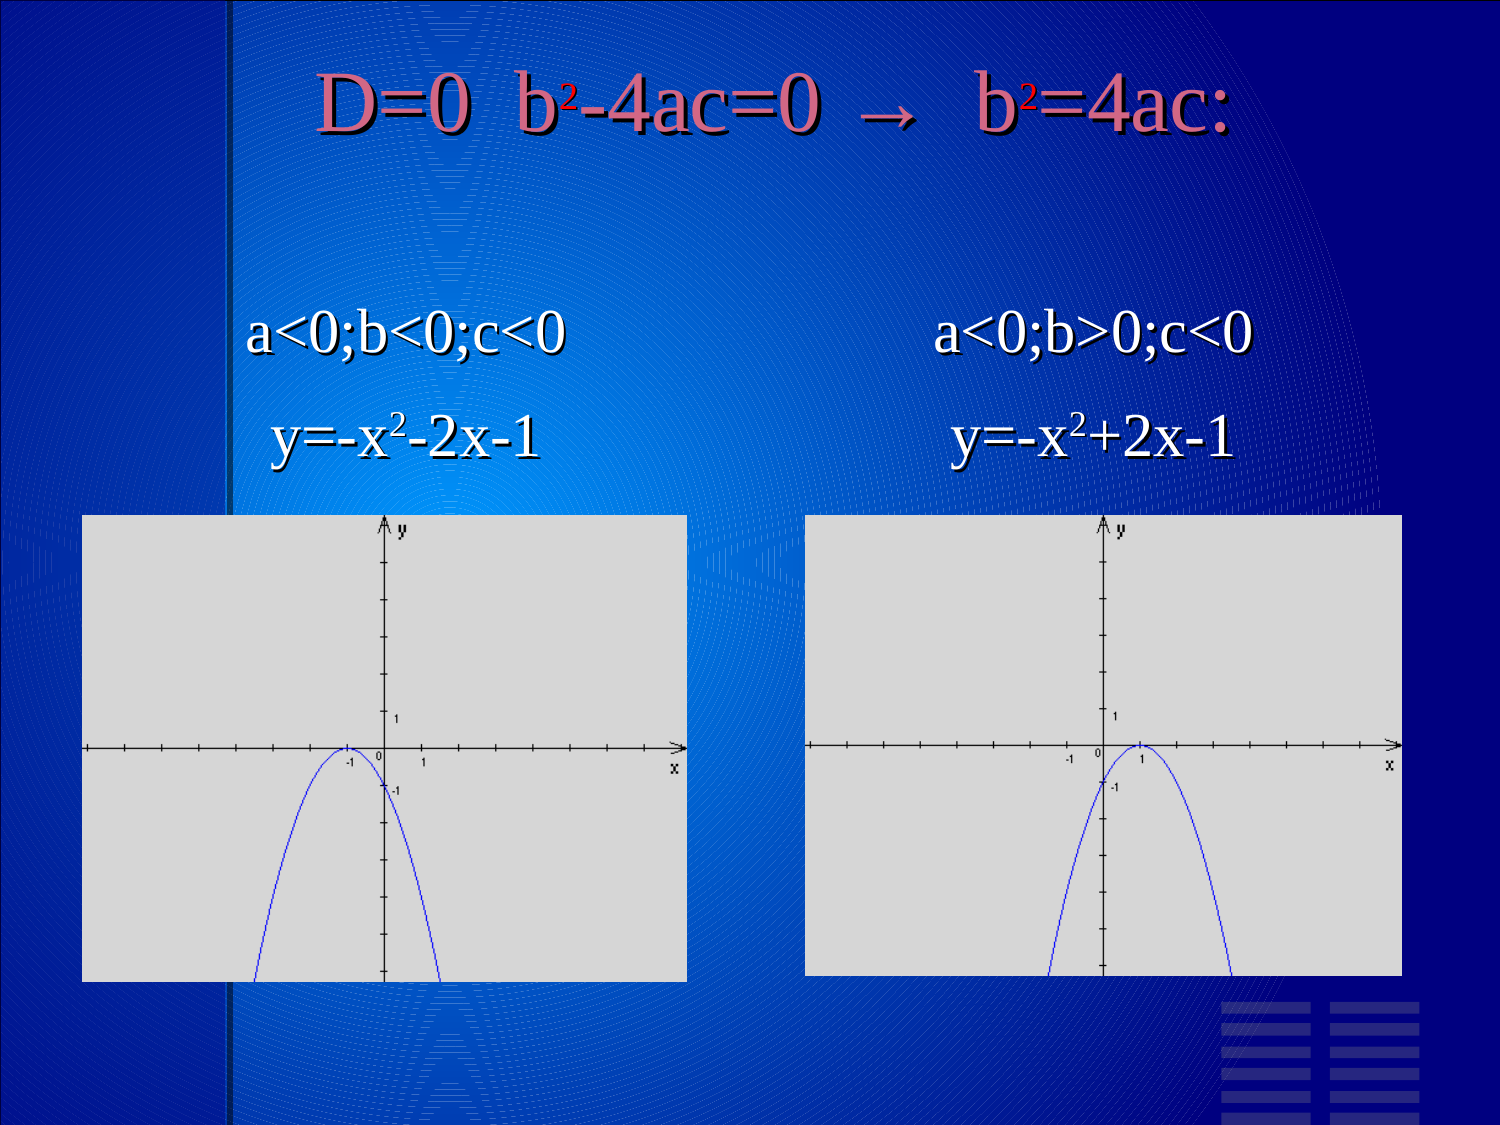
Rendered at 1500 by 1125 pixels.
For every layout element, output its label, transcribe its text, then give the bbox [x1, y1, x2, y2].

list a<0;b<0;c<0 y=-х2-2x-1 [75, 282, 738, 1025]
title D=0 b2-4ac=0 → b2=4ac: [59, 36, 1409, 266]
picture [82, 515, 687, 982]
list a<0;b>0;c<0 y=-х2+2x-1 [762, 282, 1425, 1025]
picture [805, 515, 1402, 976]
